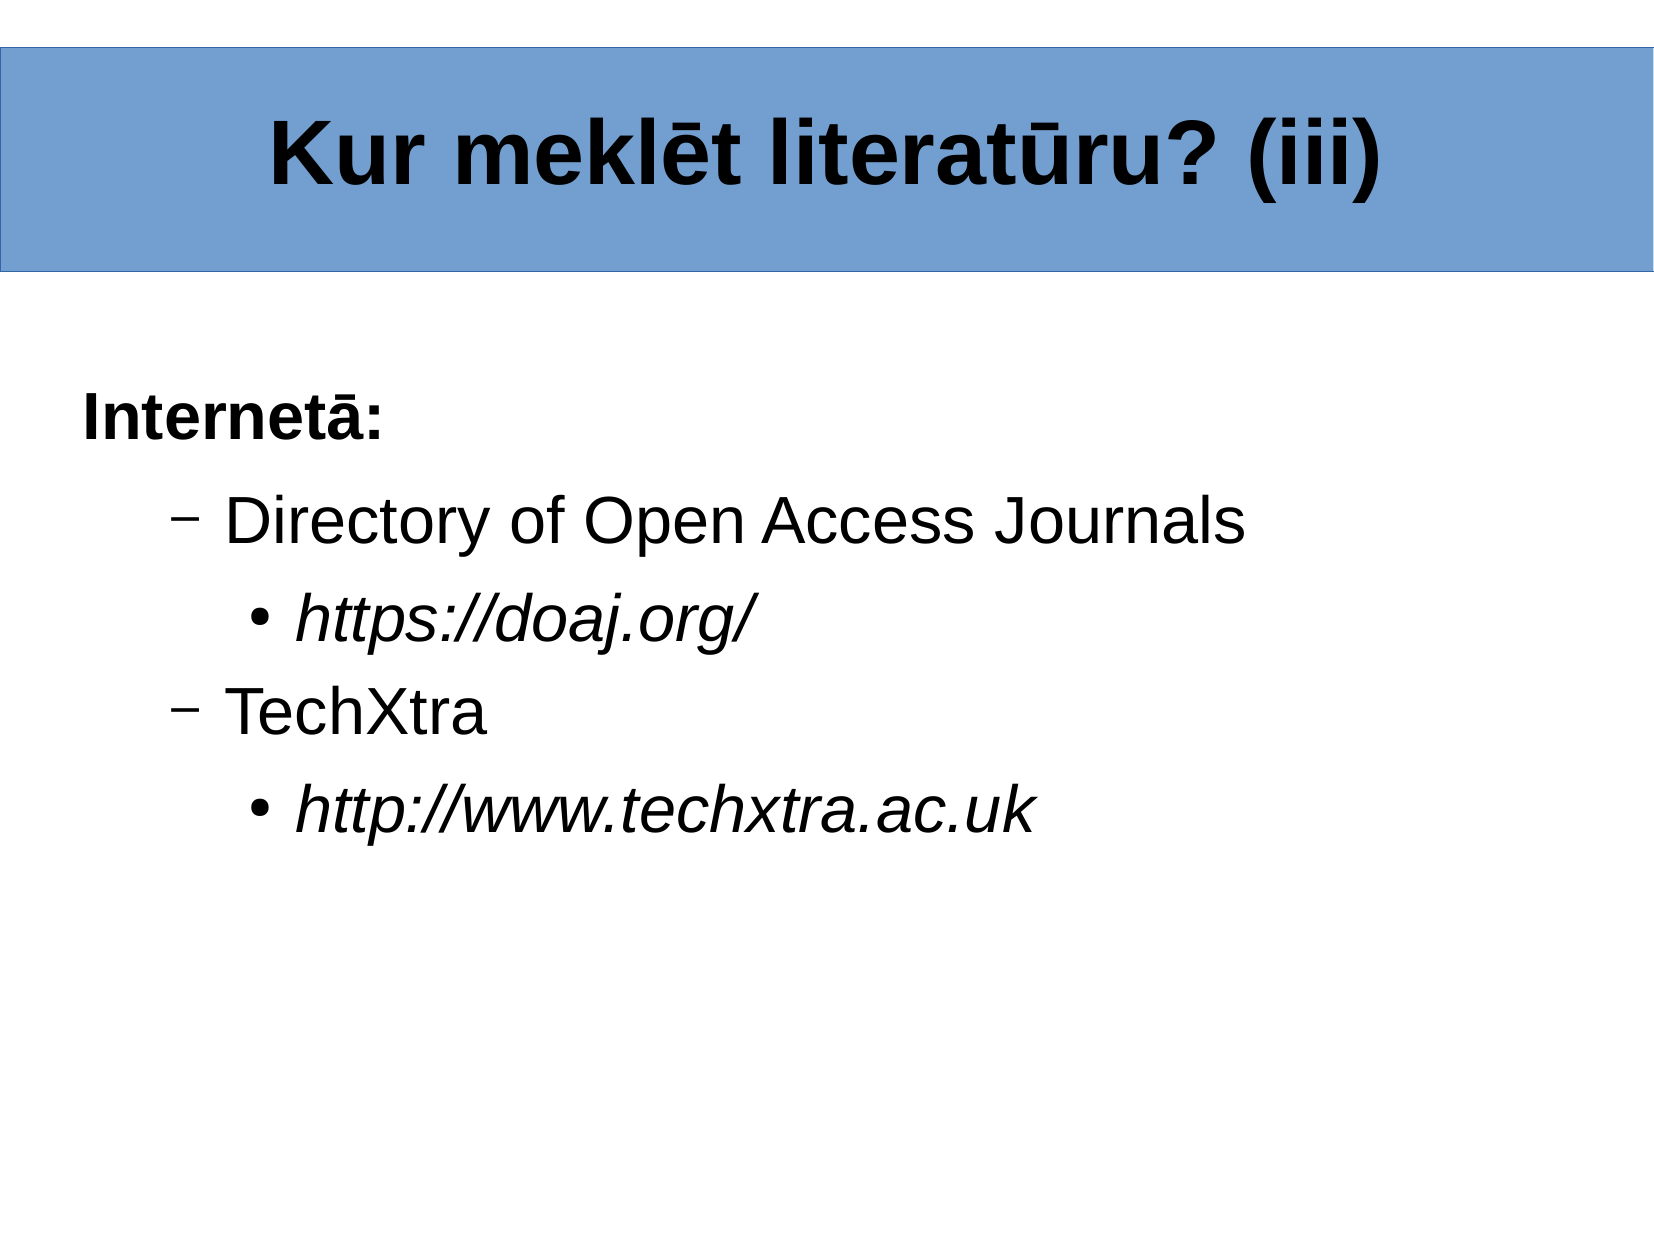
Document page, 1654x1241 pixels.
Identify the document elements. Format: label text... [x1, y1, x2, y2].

text_box [0, 47, 1654, 272]
list Internetā: Directory of Open Access Journals https://doaj.org/ TechXtra http://www.techxtra.ac.uk [82, 378, 1619, 1099]
title Kur meklēt literatūru? (iii) [82, 49, 1571, 257]
